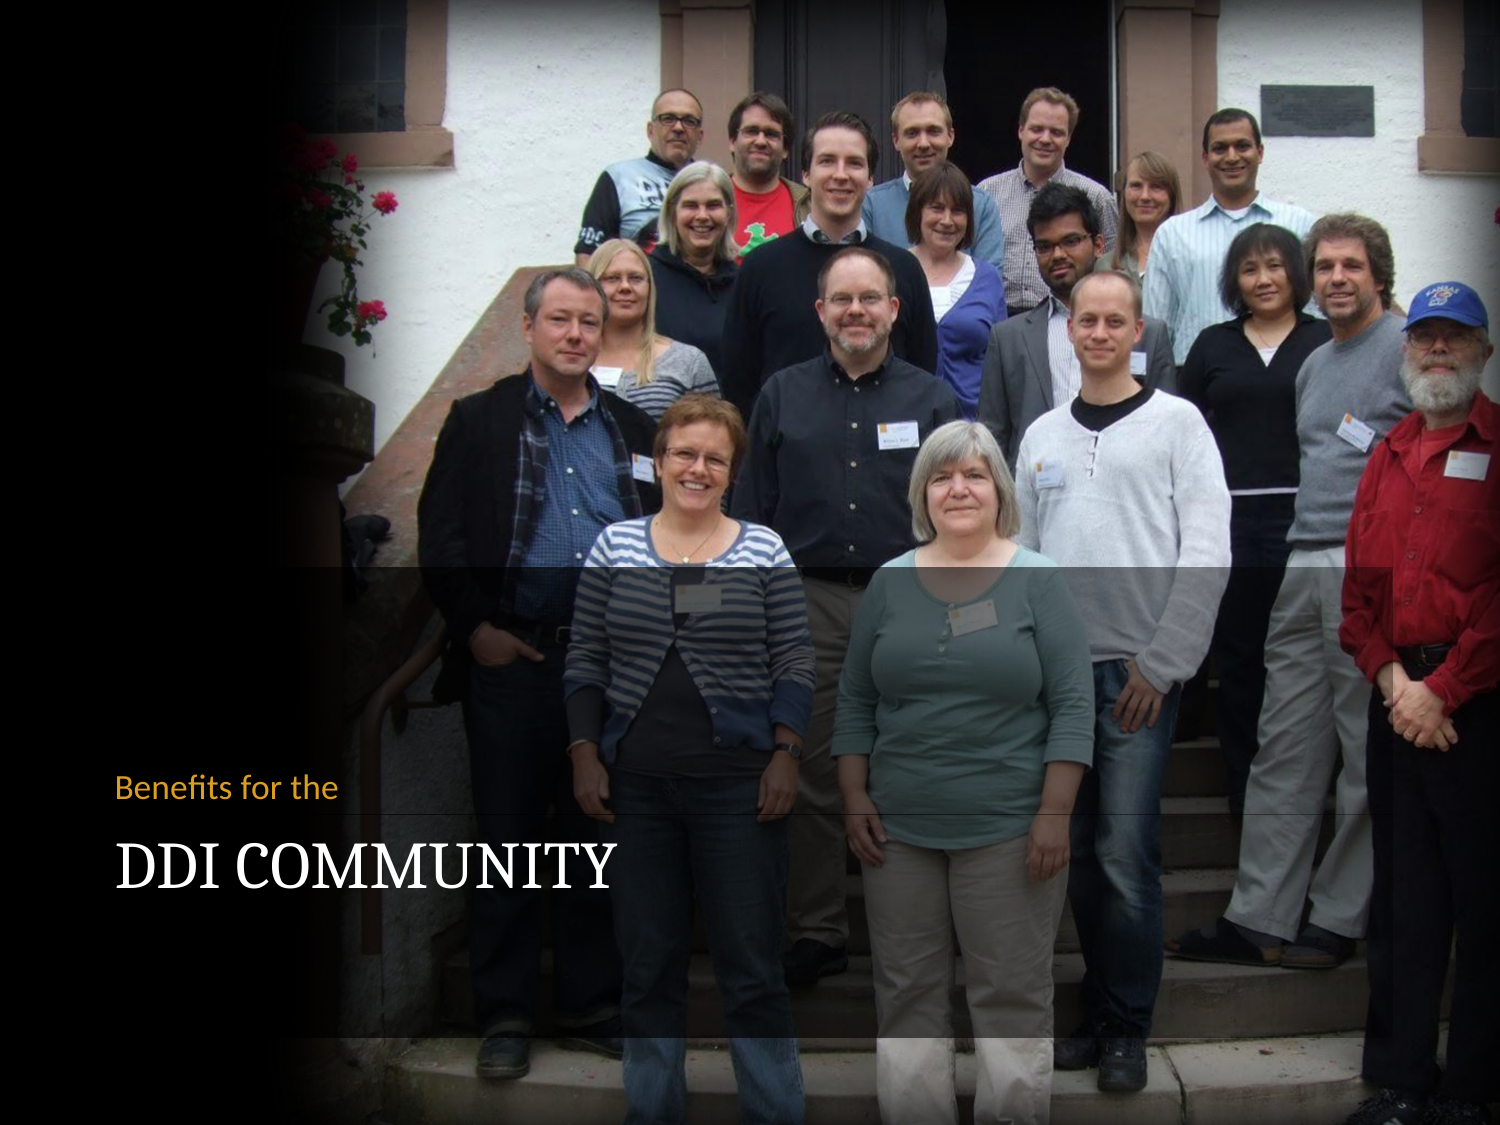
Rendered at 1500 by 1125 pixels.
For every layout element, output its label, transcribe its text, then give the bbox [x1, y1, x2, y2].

text_box Benefits for the [99, 567, 1393, 815]
text_box [253, 0, 1500, 1125]
text_box DDI COMMUNITY [99, 815, 1393, 1038]
